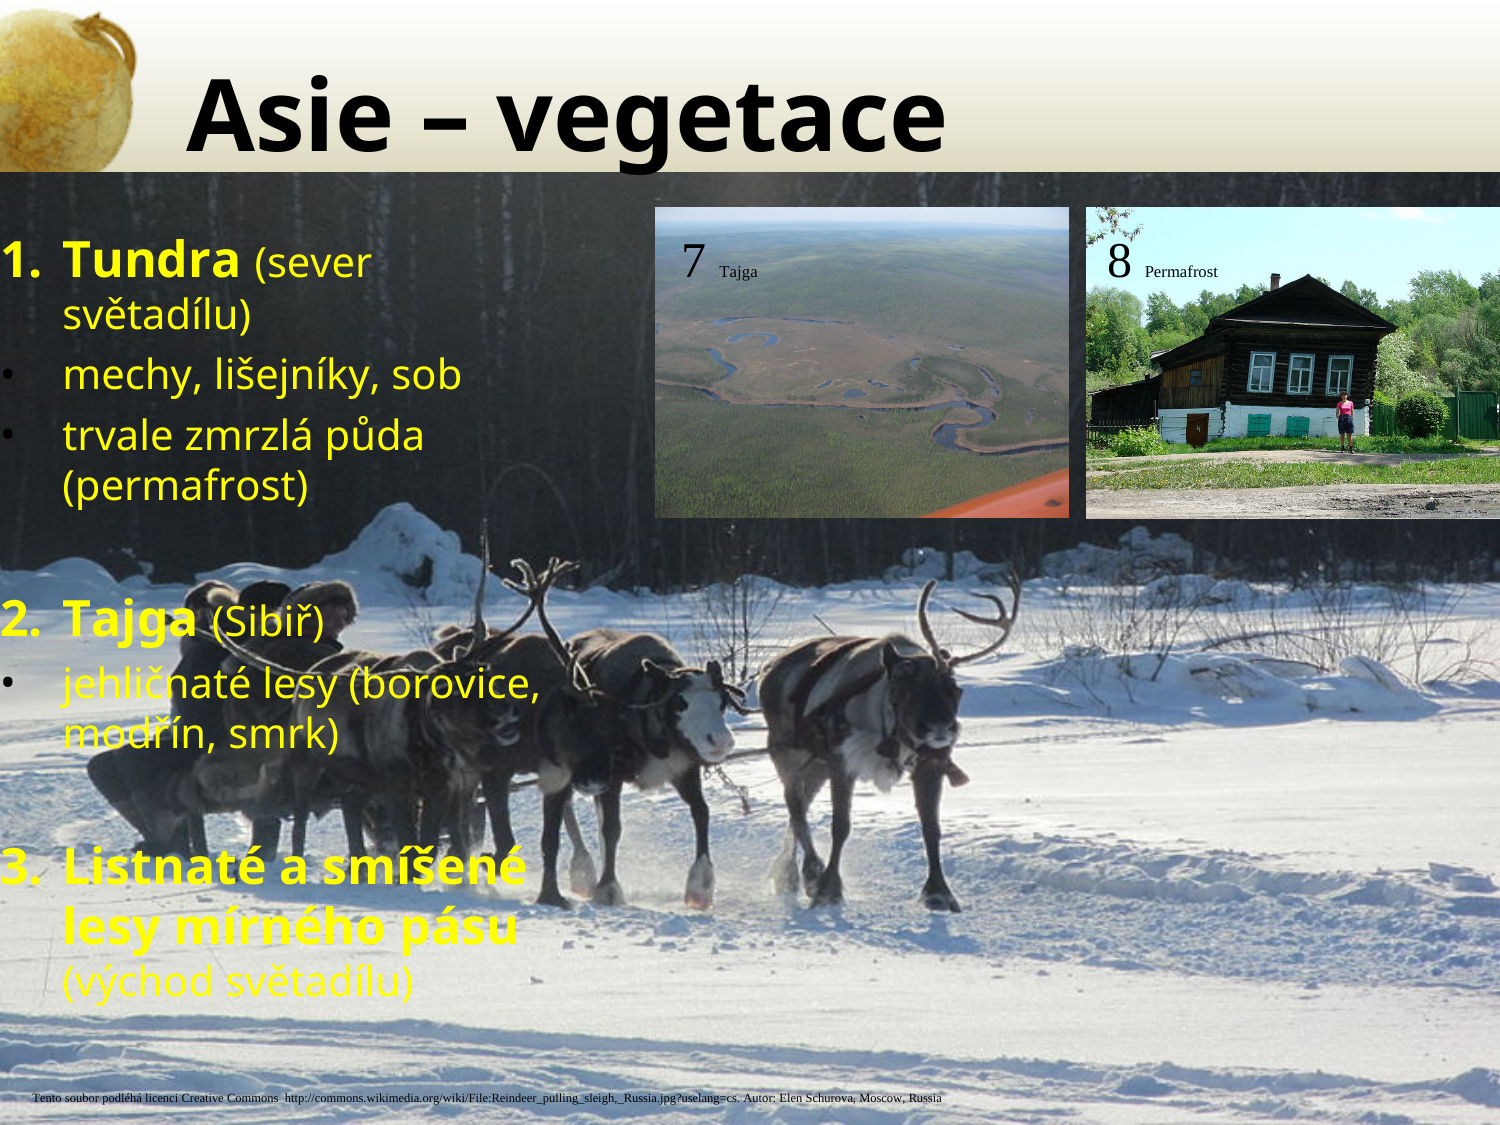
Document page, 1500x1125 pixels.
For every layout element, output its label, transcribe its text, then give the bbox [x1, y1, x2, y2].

list 1. Tundra (sever světadílu) mechy, lišejníky, sob trvale zmrzlá půda (permafrost) 2. Tajga (Sibiř) jehličnaté lesy (borovice, modřín, smrk) 3. Listnaté a smíšené lesy mírného pásu (východ světadílu) [0, 220, 544, 1125]
text_box 7 Tajga [667, 219, 857, 296]
text_box Tento soubor podléhá licenci Creative Commons http://commons.wikimedia.org/wiki/File:Reindeer_pulling_sleigh,_Russia.jpg?uselang=cs. Autor: Elen Schurova, Moscow, Russia [17, 1082, 1140, 1113]
text_box 8 Permafrost [1092, 219, 1329, 296]
picture [0, 0, 1500, 1125]
title Asie – vegetace [171, 36, 1436, 179]
